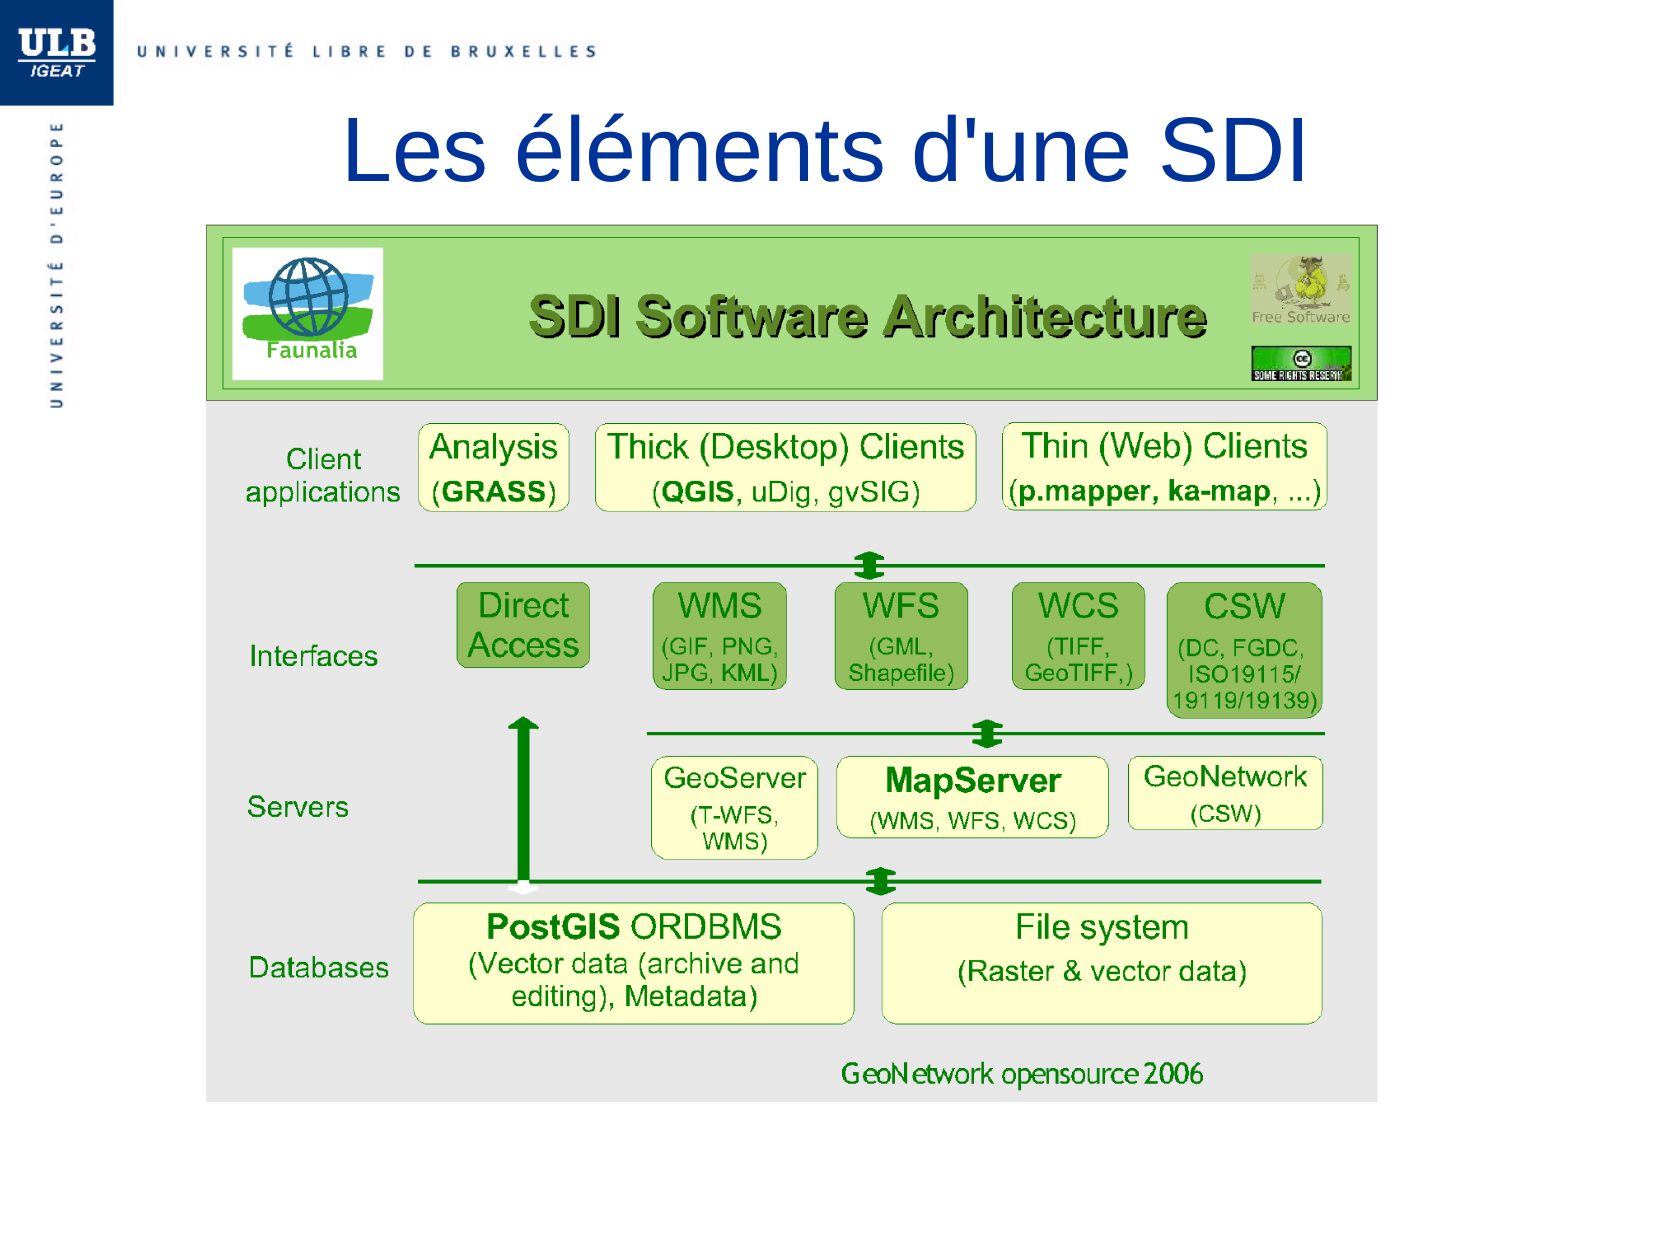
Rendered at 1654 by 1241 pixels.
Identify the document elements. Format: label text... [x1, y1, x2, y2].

picture [0, 0, 1654, 1241]
title Les éléments d'une SDI [82, 0, 1571, 347]
